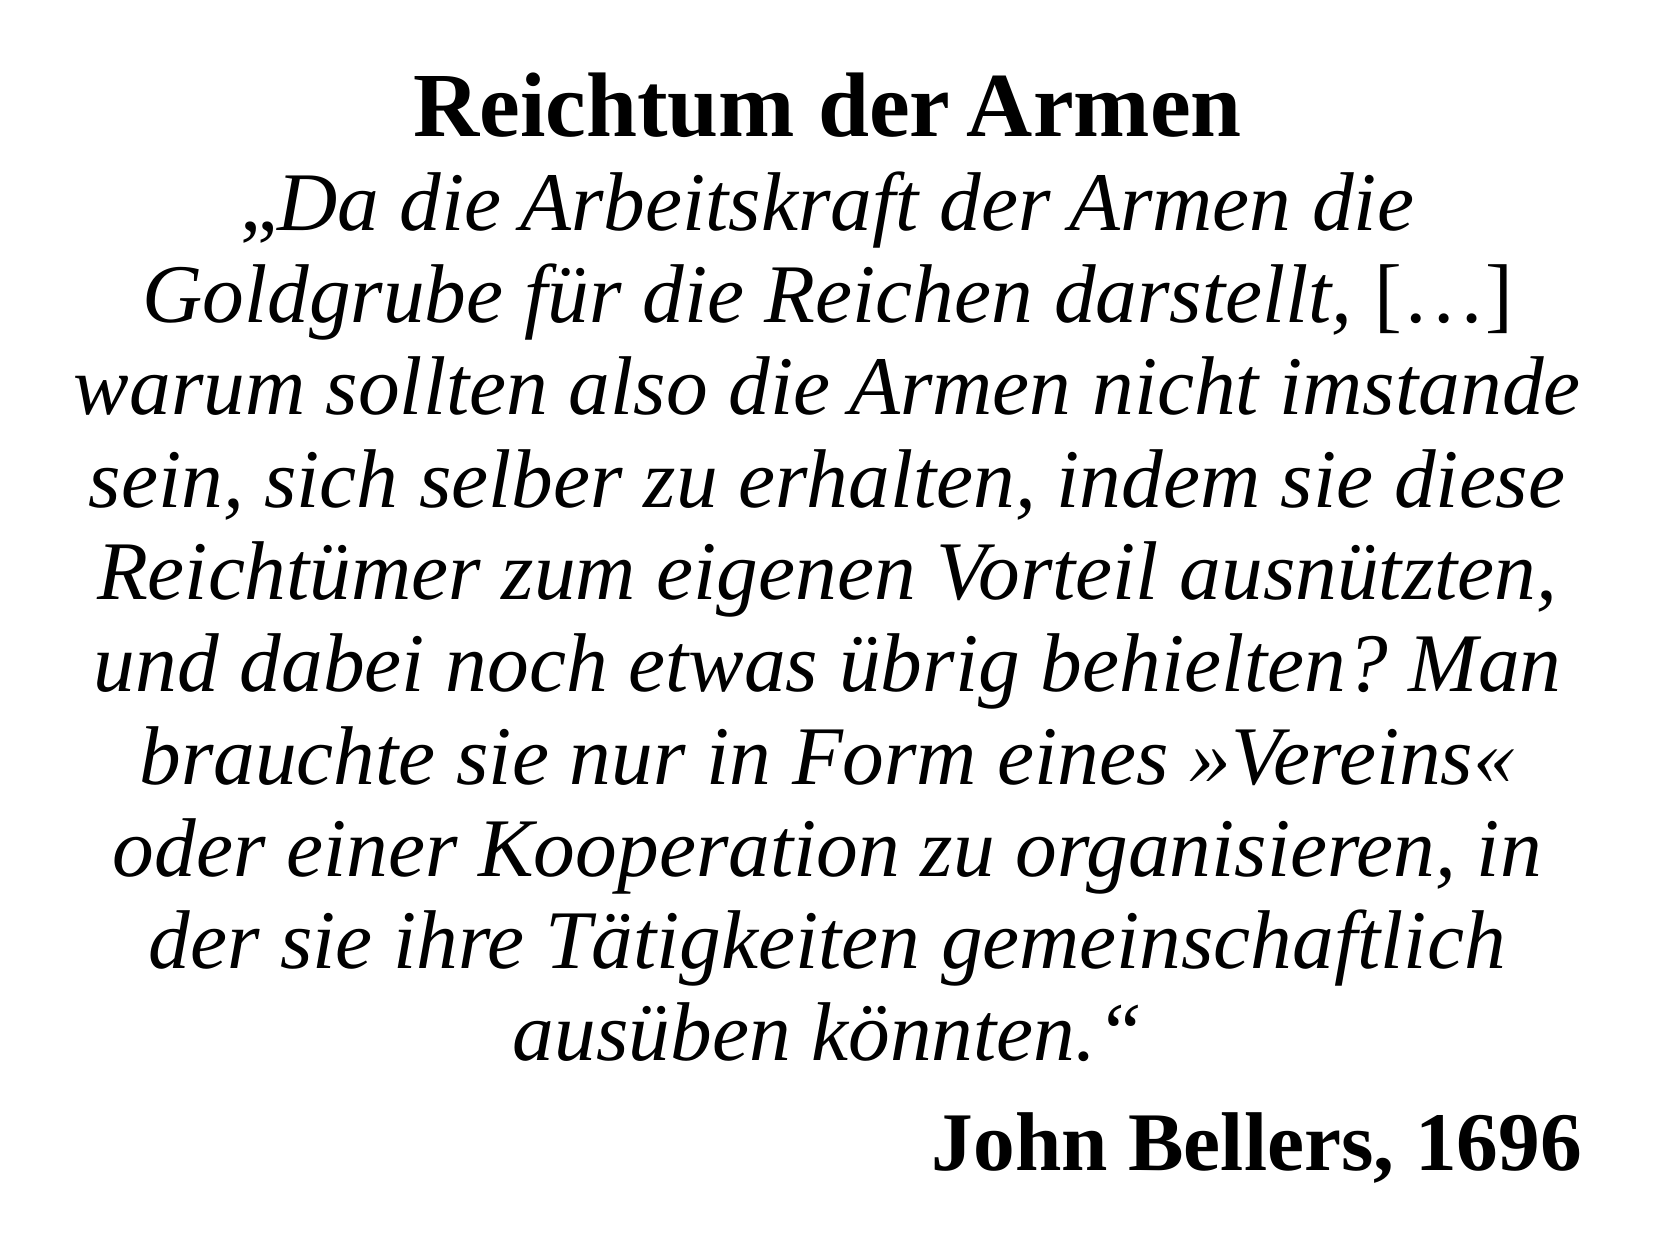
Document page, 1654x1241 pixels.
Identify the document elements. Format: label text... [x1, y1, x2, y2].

text_box Reichtum der Armen „Da die Arbeitskraft der Armen die Goldgrube für die Reichen darstellt, […] warum sollten also die Armen nicht imstande sein, sich selber zu erhalten, indem sie diese Reichtümer zum eigenen Vorteil ausnützten, und dabei noch etwas übrig behielten? Man brauchte sie nur in Form eines »Vereins« oder einer Kooperation zu organisieren, in der sie ihre Tätigkeiten gemeinschaftlich ausüben könnten.“ John Bellers, 1696 [58, 47, 1603, 1200]
